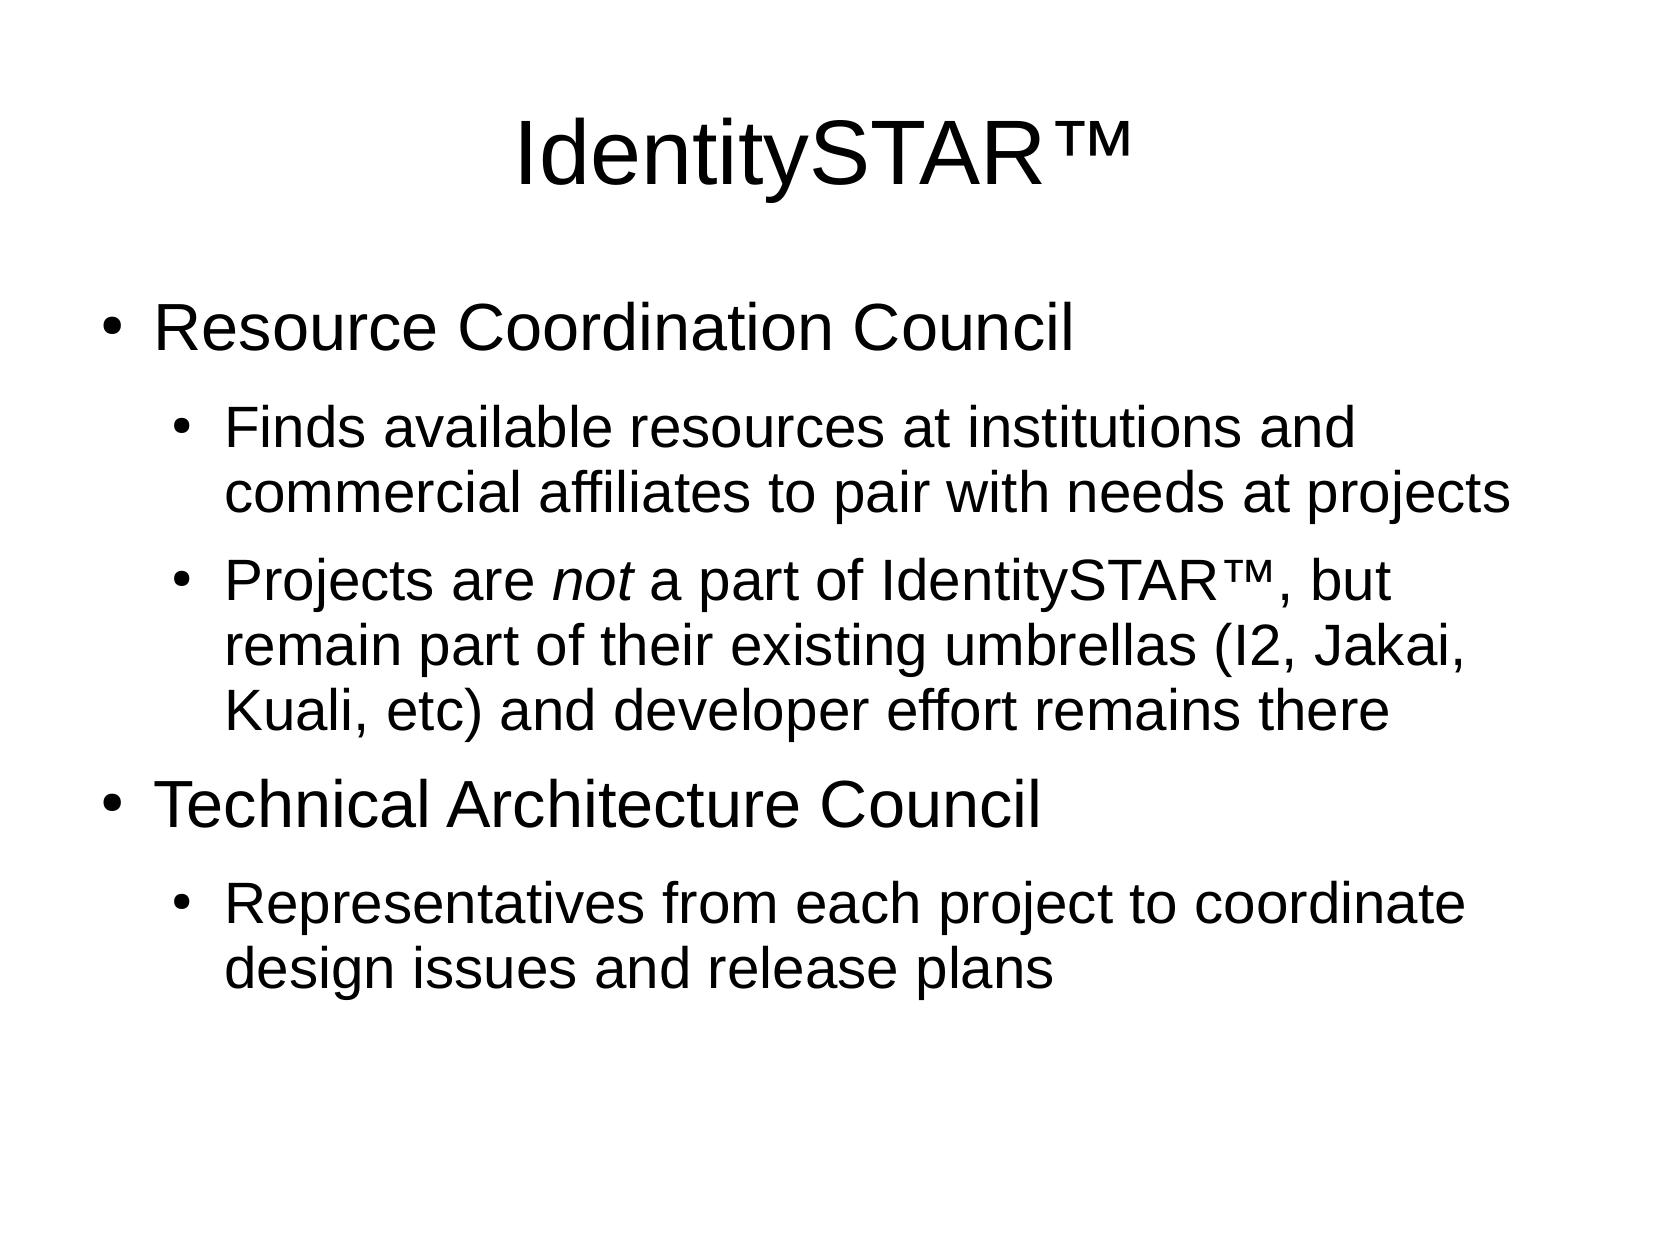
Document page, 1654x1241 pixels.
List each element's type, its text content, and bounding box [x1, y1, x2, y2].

title IdentitySTAR™ [82, 49, 1571, 257]
list Resource Coordination Council Finds available resources at institutions and commercial affiliates to pair with needs at projects Projects are not a part of IdentitySTAR™, but remain part of their existing umbrellas (I2, Jakai, Kuali, etc) and developer effort remains there Technical Architecture Council Representatives from each project to coordinate design issues and release plans [82, 290, 1571, 1109]
